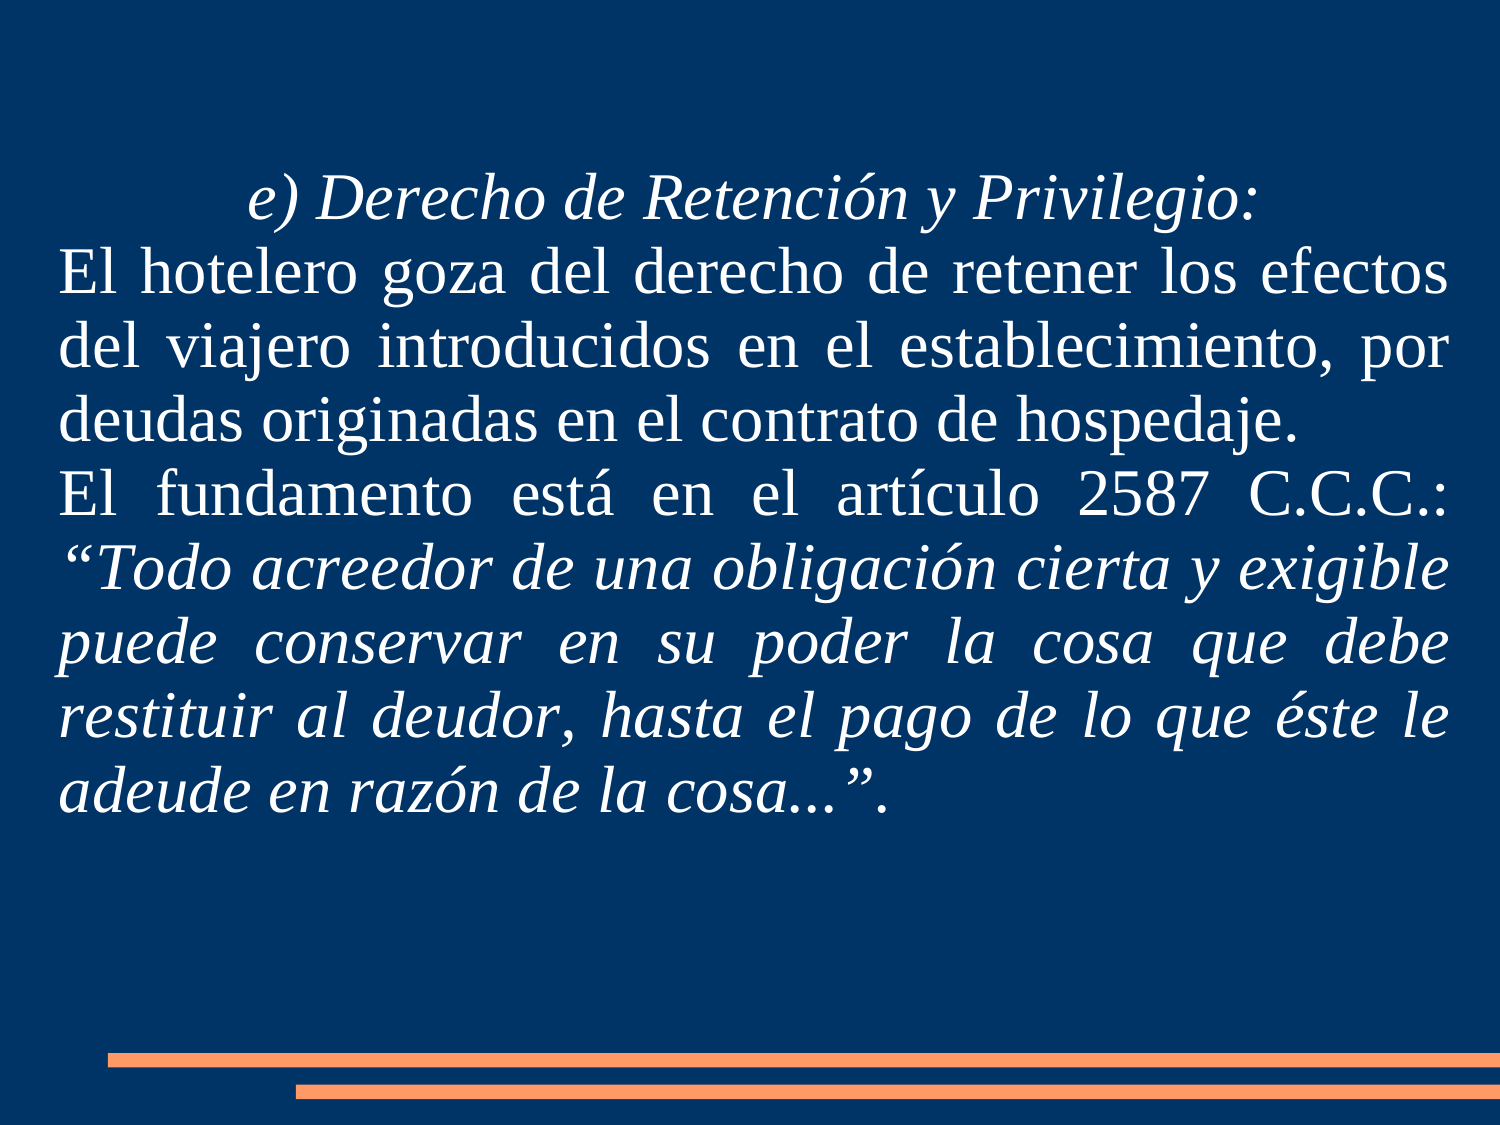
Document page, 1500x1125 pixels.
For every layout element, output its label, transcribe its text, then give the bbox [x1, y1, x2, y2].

subtitle e) Derecho de Retención y Privilegio: El hotelero goza del derecho de retener los efectos del viajero introducidos en el establecimiento, por deudas originadas en el contrato de hospedaje. El fundamento está en el artículo 2587 C.C.C.: “Todo acreedor de una obligación cierta y exigible puede conservar en su poder la cosa que debe restituir al deudor, hasta el pago de lo que éste le adeude en razón de la cosa...”. [59, 41, 1453, 945]
